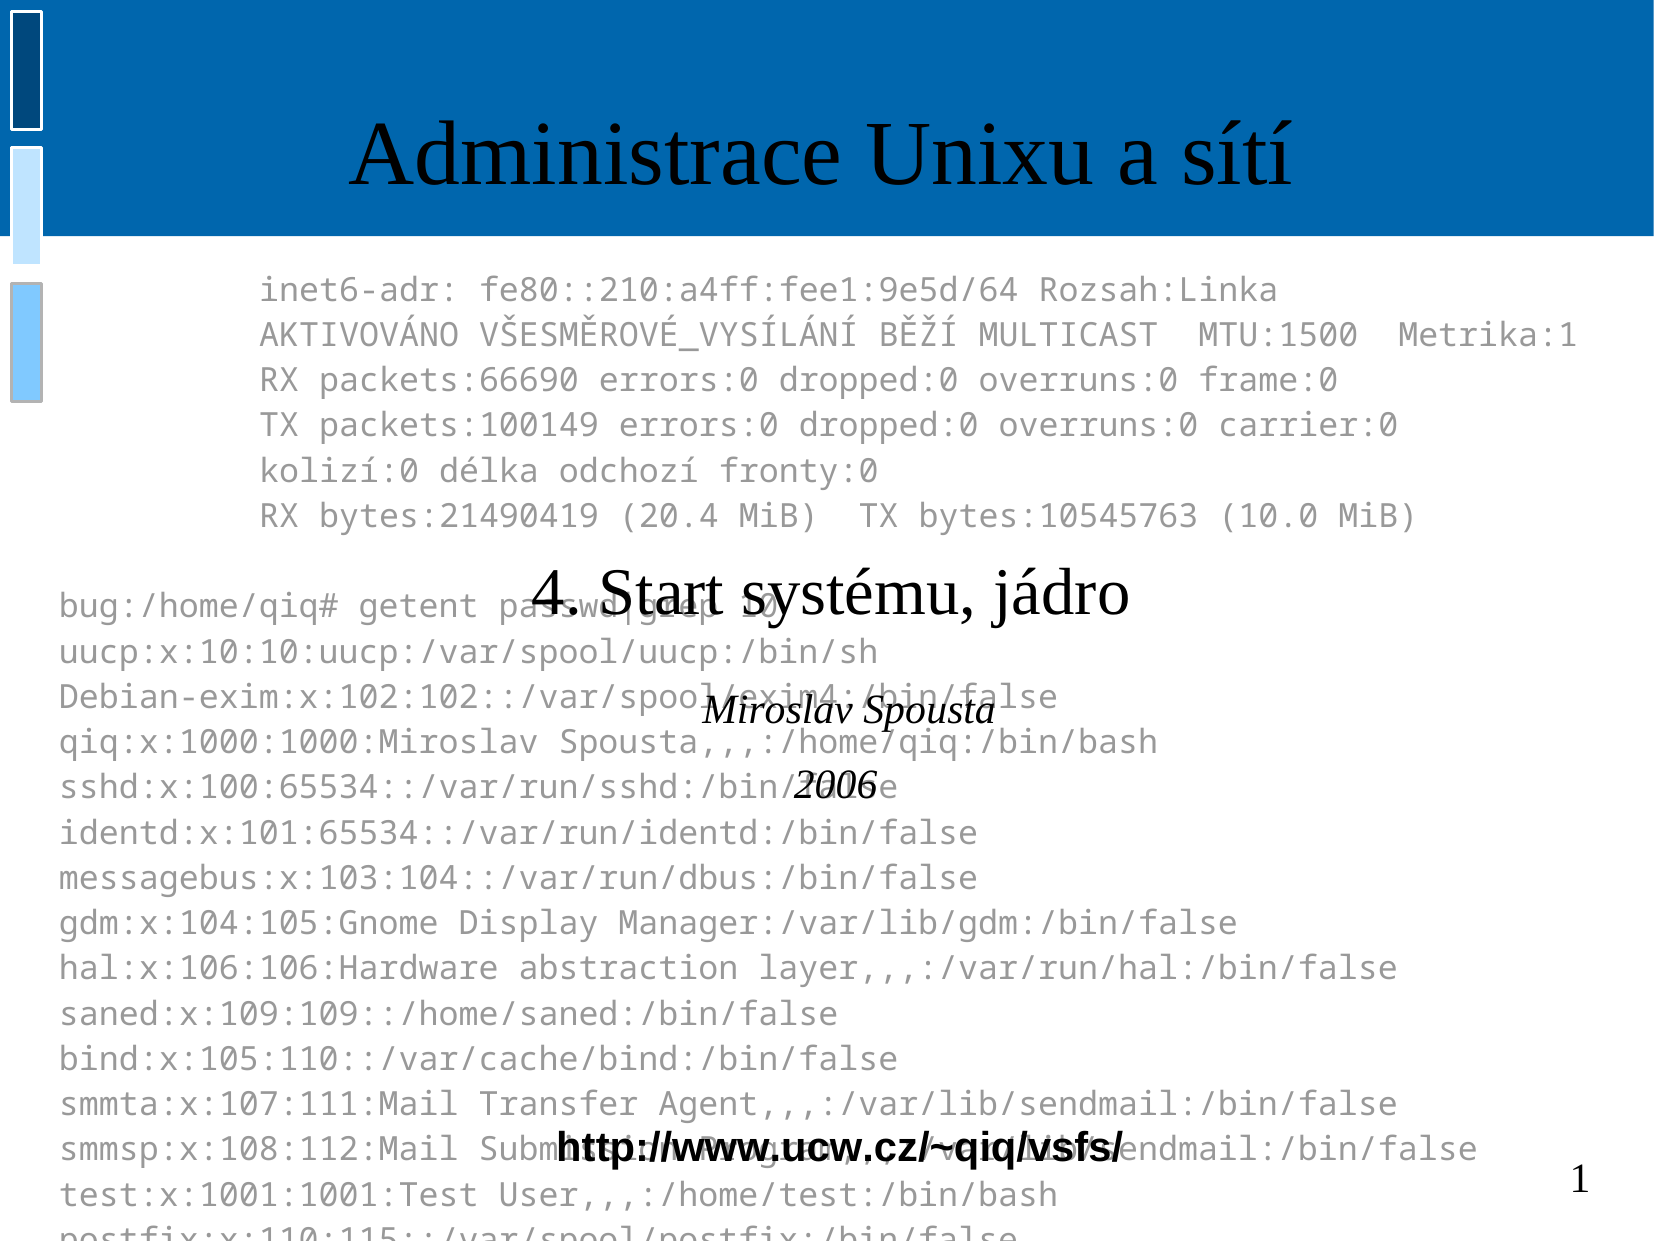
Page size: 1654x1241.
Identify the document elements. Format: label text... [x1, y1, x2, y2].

text_box Miroslav Spousta [409, 684, 1289, 735]
text_box http://www.ucw.cz/~qiq/vsfs/ [498, 1121, 1182, 1172]
text_box 2006 [793, 761, 886, 812]
text_box inet6-adr: fe80::210:a4ff:fee1:9e5d/64 Rozsah:Linka AKTIVOVÁNO VŠESMĚROVÉ_VYSÍLÁNÍ BĚŽÍ MULTICAST MTU:1500 Metrika:1 RX packets:66690 errors:0 dropped:0 overruns:0 frame:0 TX packets:100149 errors:0 dropped:0 overruns:0 carrier:0 kolizí:0 délka odchozí fronty:0 RX bytes:21490419 (20.4 MiB) TX bytes:10545763 (10.0 MiB) bug:/home/qiq# getent passwd|grep 10 uucp:x:10:10:uucp:/var/spool/uucp:/bin/sh Debian-exim:x:102:102::/var/spool/exim4:/bin/false qiq:x:1000:1000:Miroslav Spousta,,,:/home/qiq:/bin/bash sshd:x:100:65534::/var/run/sshd:/bin/false identd:x:101:65534::/var/run/identd:/bin/false messagebus:x:103:104::/var/run/dbus:/bin/false gdm:x:104:105:Gnome Display Manager:/var/lib/gdm:/bin/false hal:x:106:106:Hardware abstraction layer,,,:/var/run/hal:/bin/false saned:x:109:109::/home/saned:/bin/false bind:x:105:110::/var/cache/bind:/bin/false smmta:x:107:111:Mail Transfer Agent,,,:/var/lib/sendmail:/bin/false smmsp:x:108:112:Mail Submission Program,,,:/var/lib/sendmail:/bin/false test:x:1001:1001:Test User,,,:/home/test:/bin/bash postfix:x:110:115::/var/spool/postfix:/bin/false [59, 265, 1625, 1241]
text_box 4. Start systému, jádro [531, 555, 1133, 636]
title Administrace Unixu a sítí [115, 49, 1528, 257]
